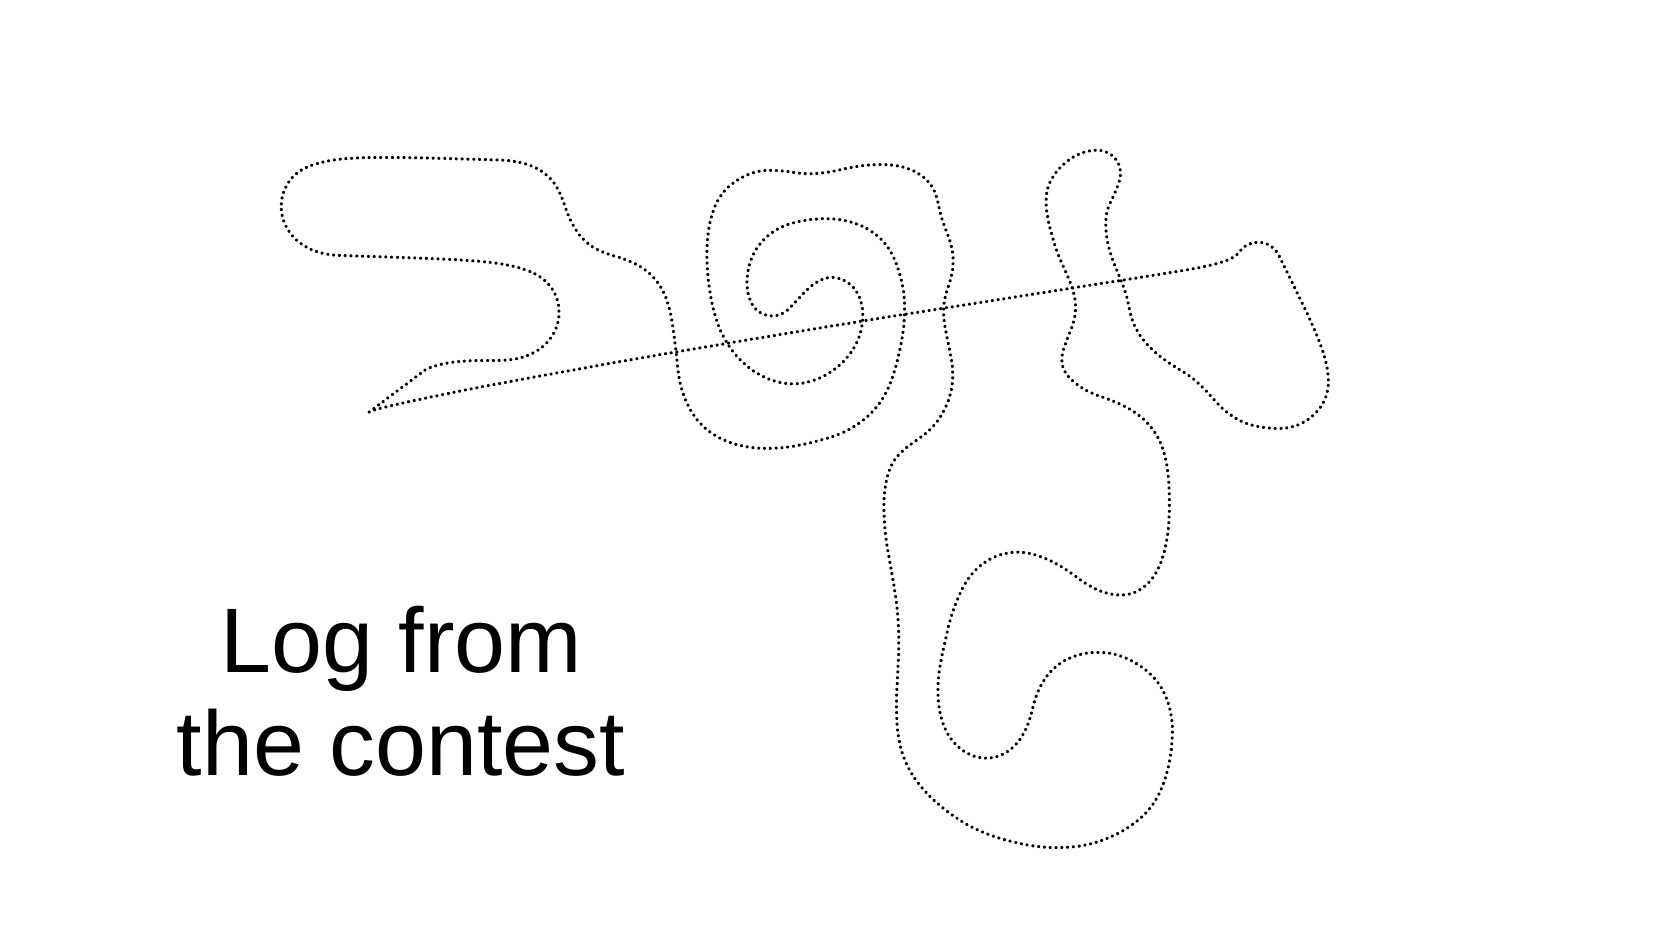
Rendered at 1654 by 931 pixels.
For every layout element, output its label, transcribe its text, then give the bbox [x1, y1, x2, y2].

picture [90, 0, 1546, 931]
title Log from the contest [82, 589, 523, 796]
